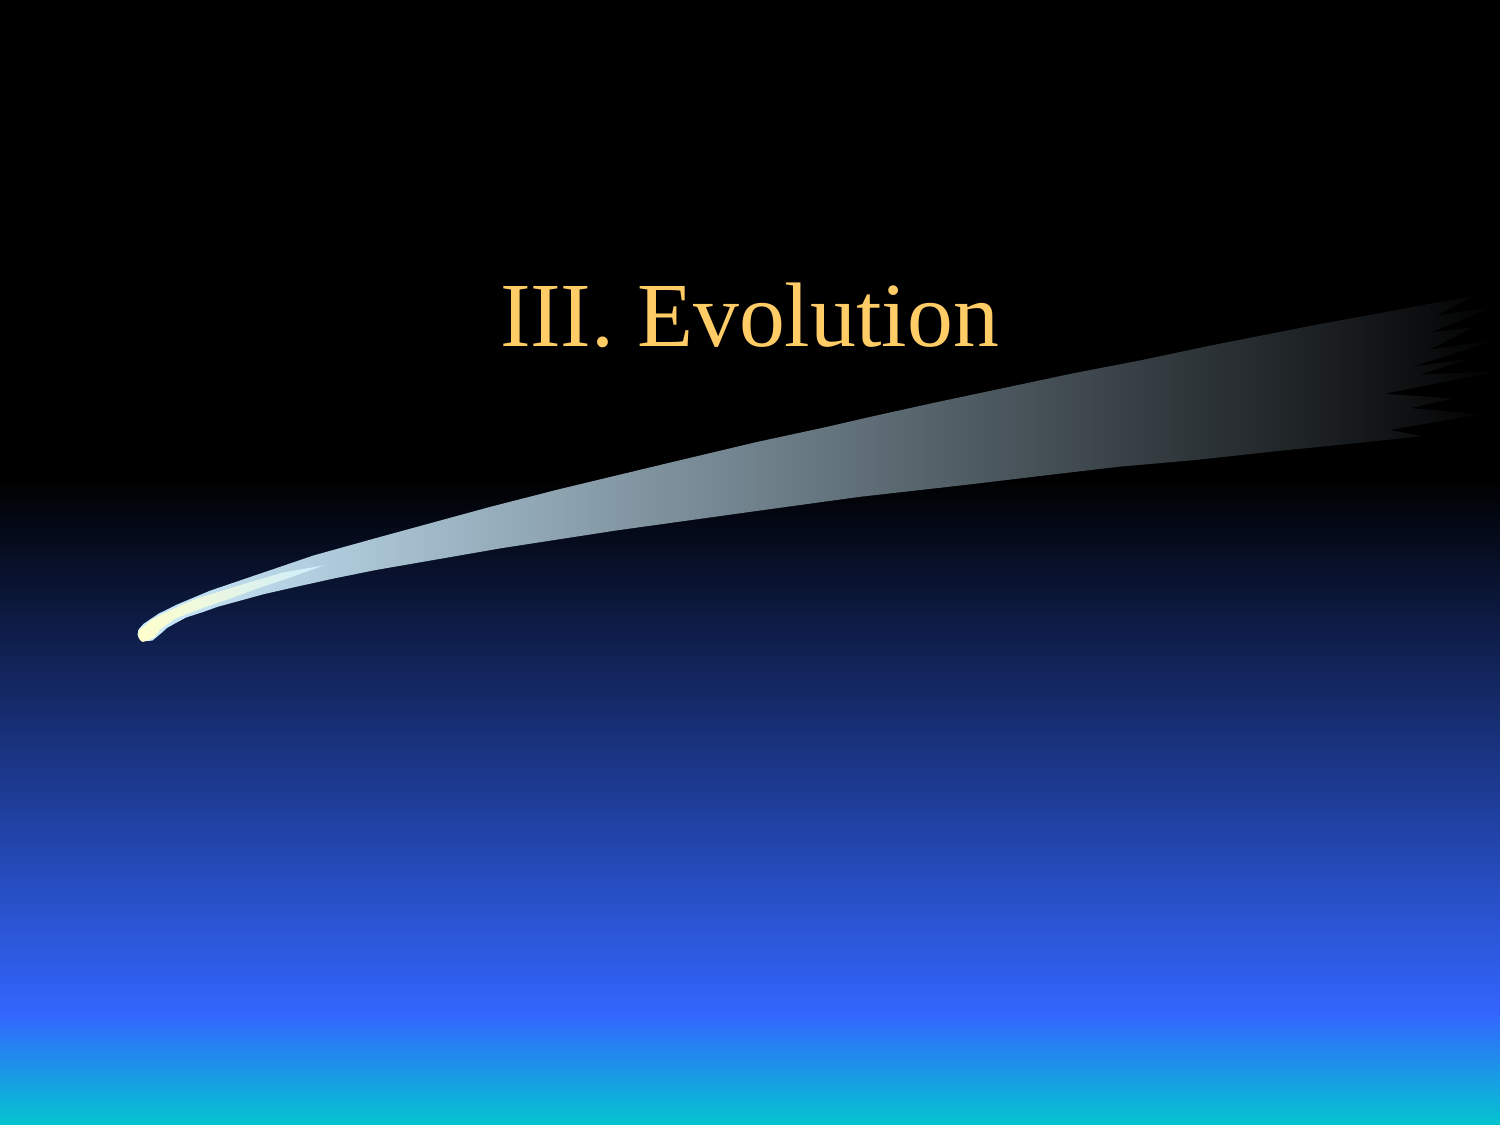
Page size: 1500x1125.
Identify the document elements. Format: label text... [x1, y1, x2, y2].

title III. Evolution [112, 185, 1388, 374]
